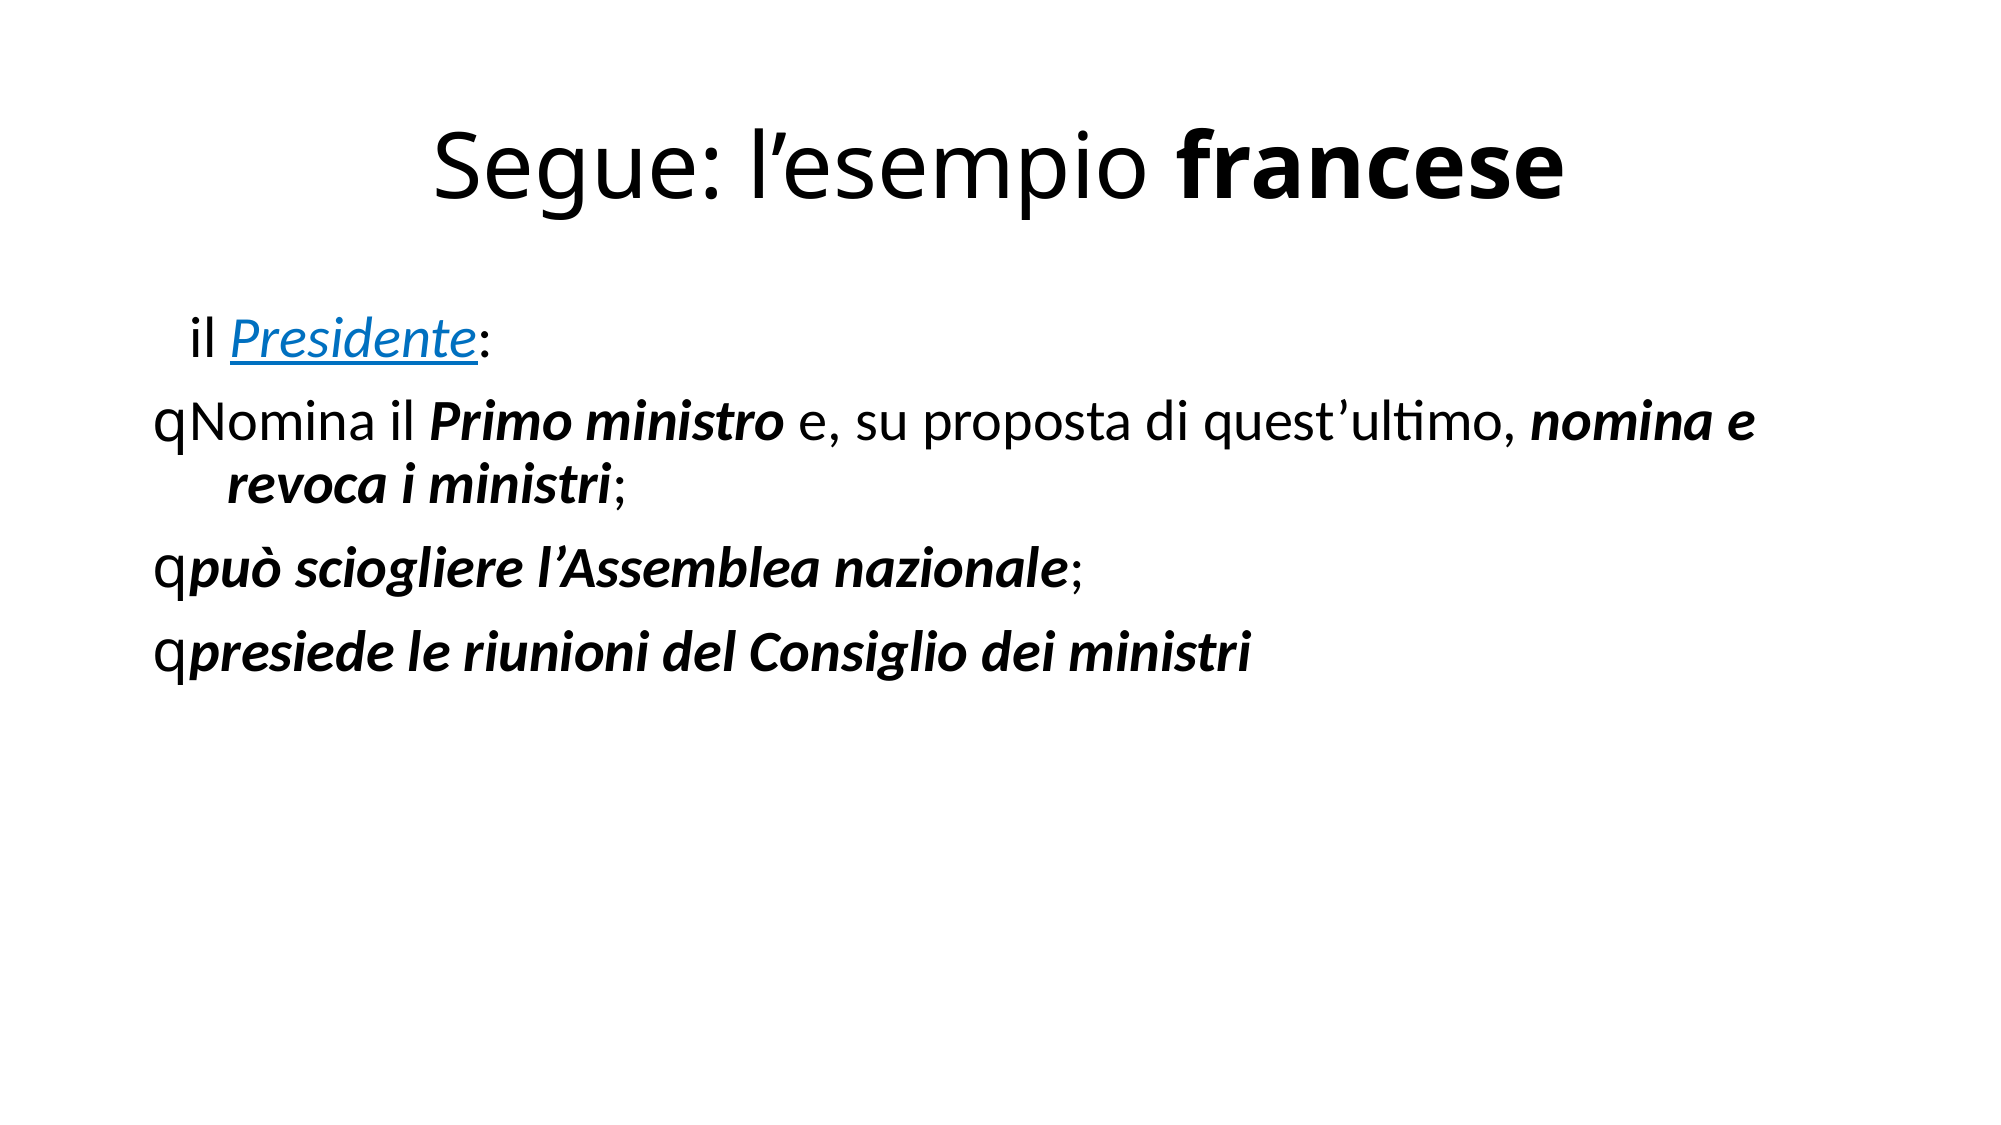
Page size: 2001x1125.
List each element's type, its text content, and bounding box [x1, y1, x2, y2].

list il Presidente: Nomina il Primo ministro e, su proposta di quest’ultimo, nomina e revoca i ministri; può sciogliere l’Assemblea nazionale; presiede le riunioni del Consiglio dei ministri [137, 299, 1863, 1014]
title Segue: l’esempio francese [137, 59, 1863, 278]
